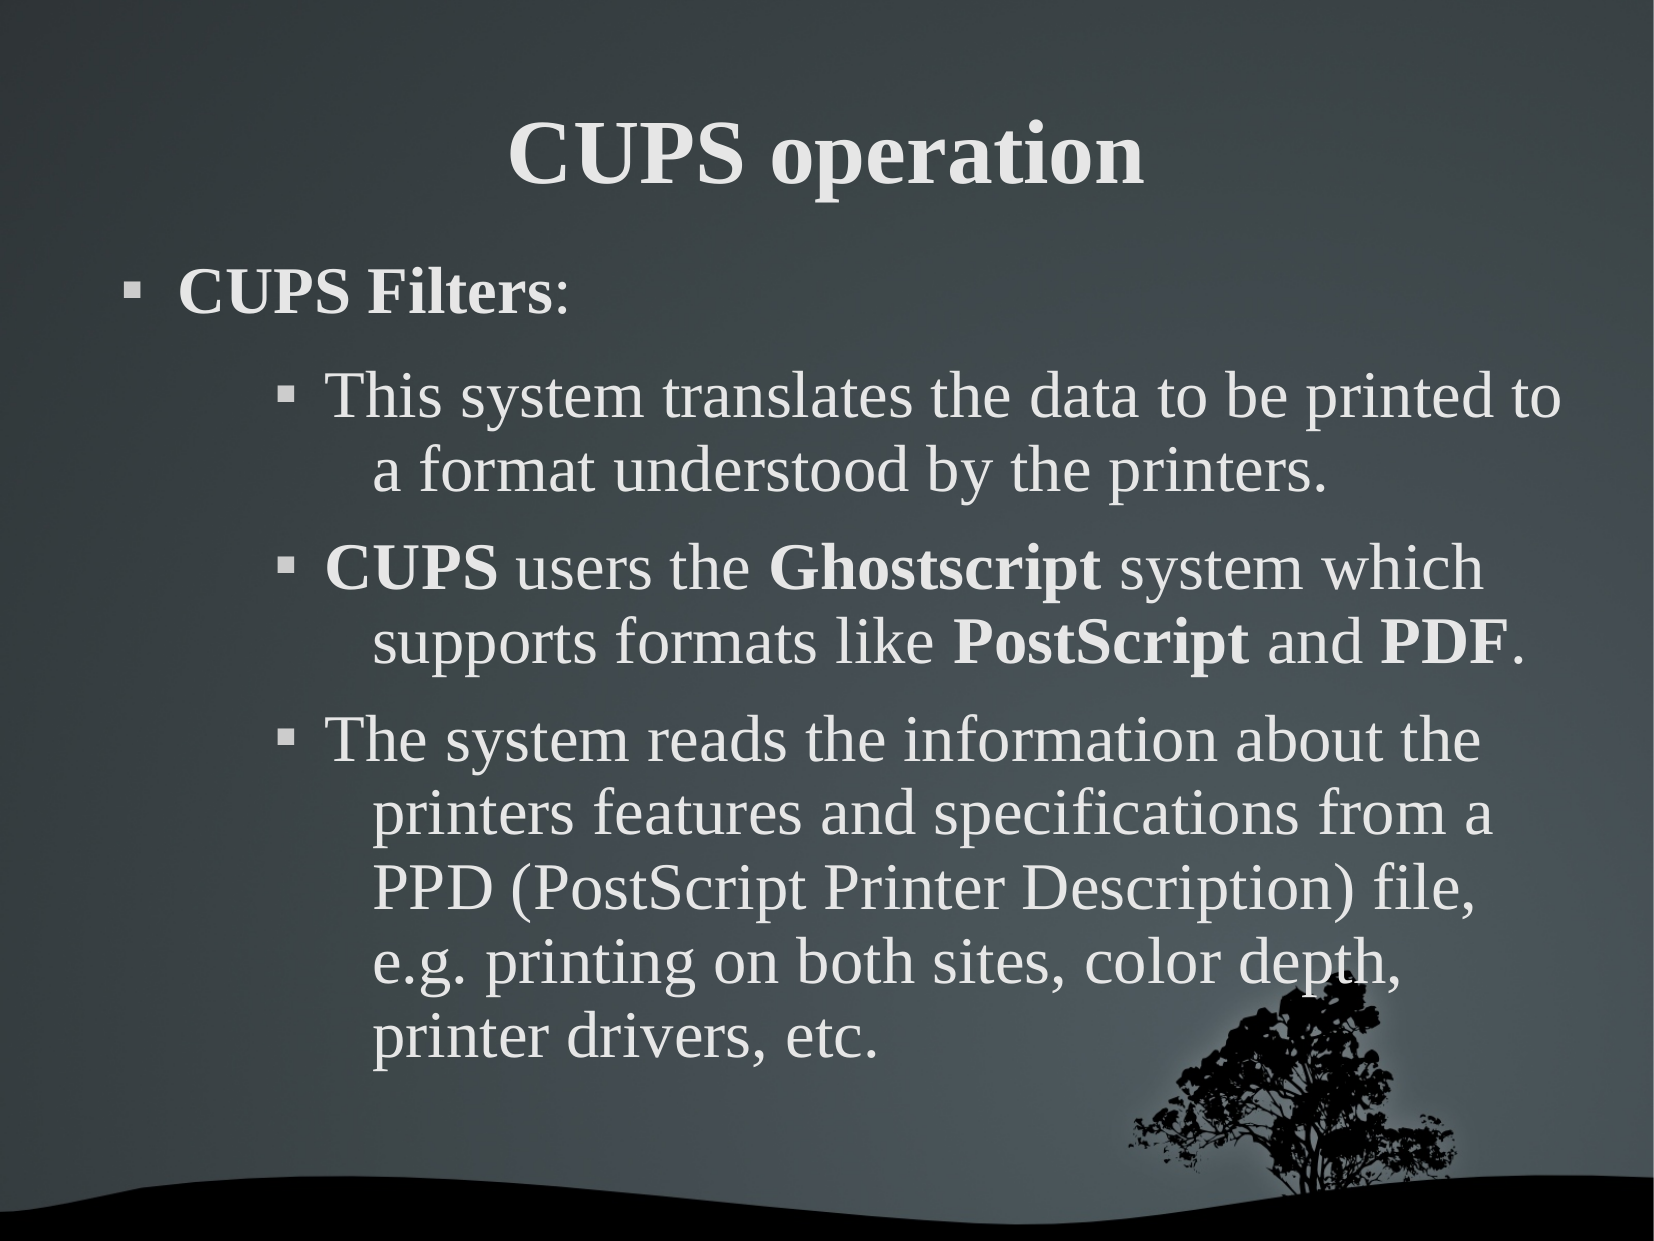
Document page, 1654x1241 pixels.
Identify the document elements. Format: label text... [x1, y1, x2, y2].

list CUPS Filters: This system translates the data to be printed to a format understood by the printers. CUPS users the Ghostscript system which supports formats like PostScript and PDF. The system reads the information about the printers features and specifications from a PPD (PostScript Printer Description) file, e.g. printing on both sites, color depth, printer drivers, etc. [88, 254, 1577, 1211]
title CUPS operation [82, 49, 1571, 257]
picture [0, 0, 1654, 1241]
